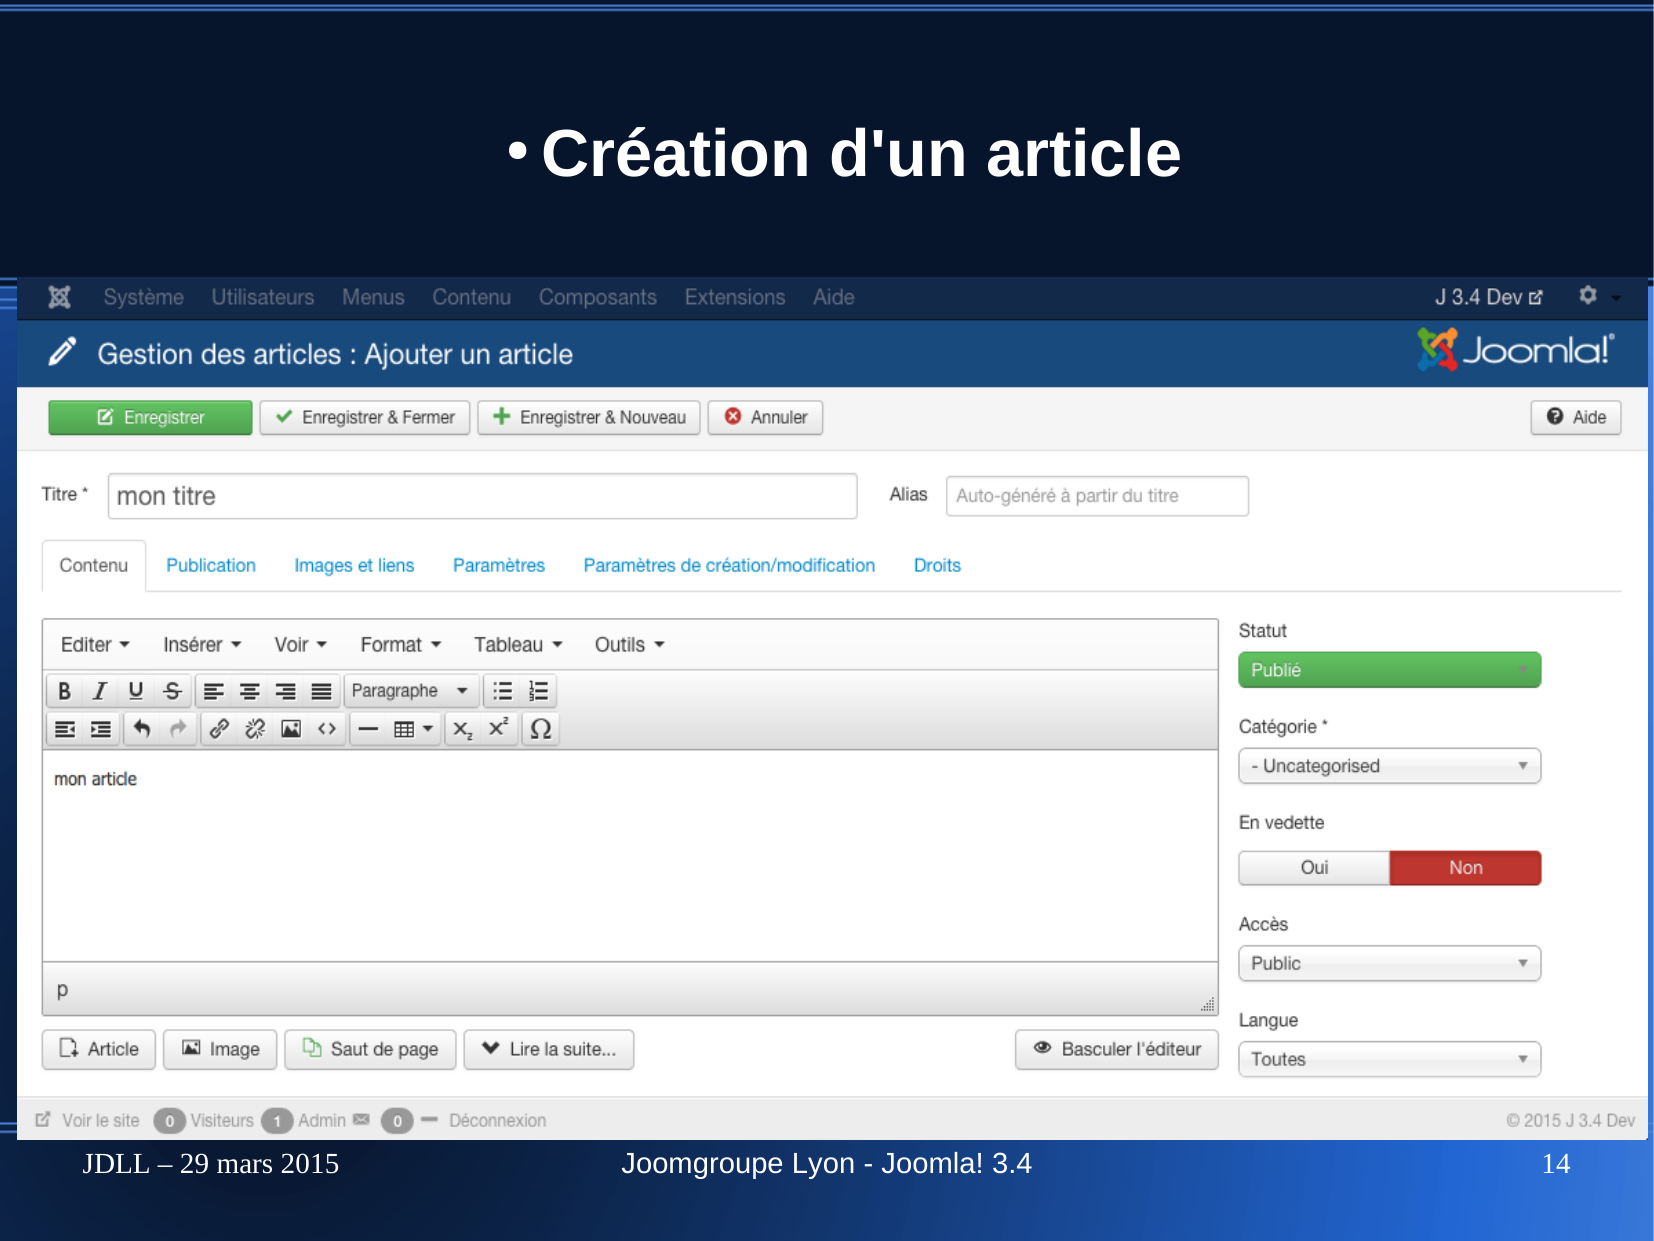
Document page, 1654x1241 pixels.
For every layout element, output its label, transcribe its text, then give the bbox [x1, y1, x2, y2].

title Création d'un article [82, 49, 1571, 257]
picture [0, 0, 1654, 1241]
